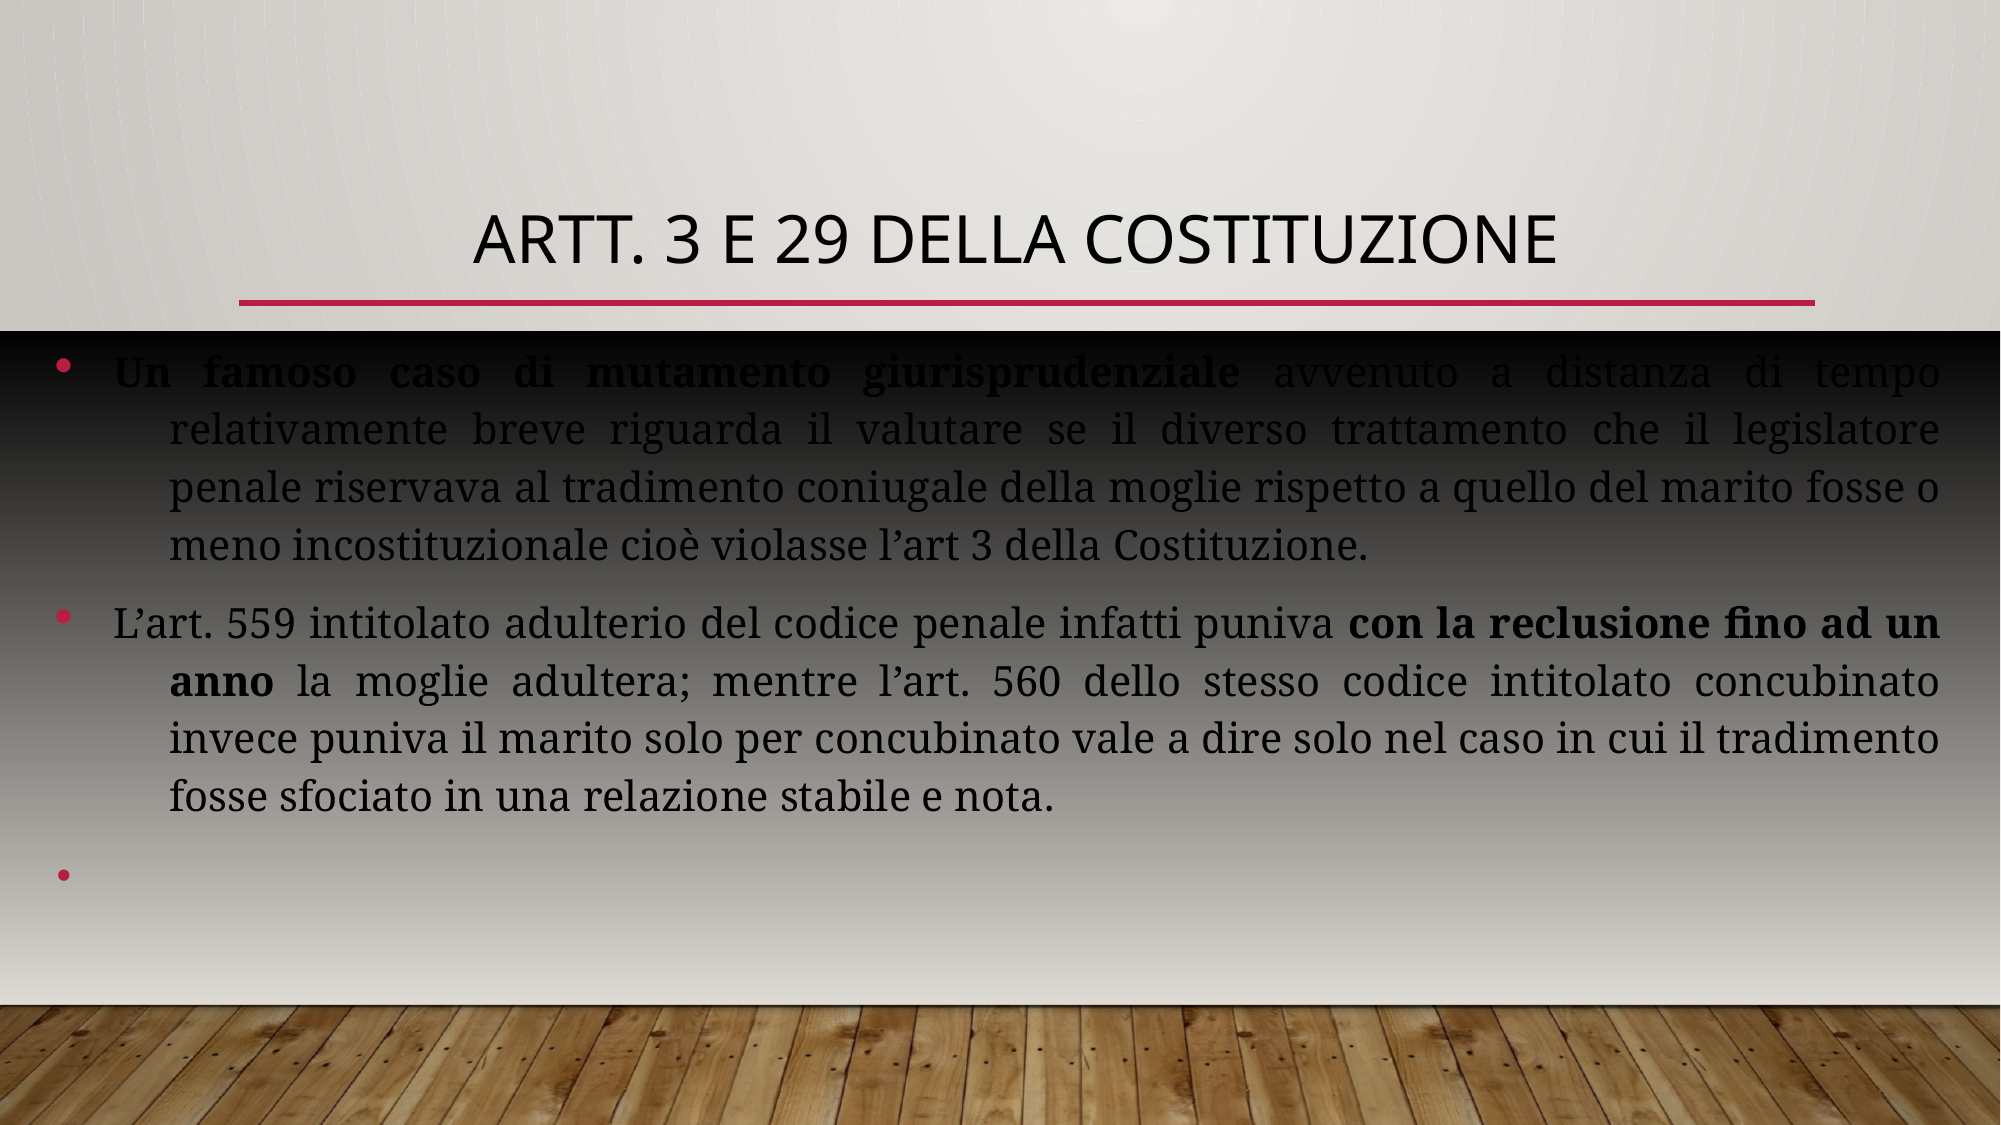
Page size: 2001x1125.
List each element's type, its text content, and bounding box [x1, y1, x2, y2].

list Un famoso caso di mutamento giurisprudenziale avvenuto a distanza di tempo relativamente breve riguarda il valutare se il diverso trattamento che il legislatore penale riservava al tradimento coniugale della moglie rispetto a quello del marito fosse o meno incostituzionale cioè violasse l’art 3 della Costituzione. L’art. 559 intitolato adulterio del codice penale infatti puniva con la reclusione fino ad un anno la moglie adultera; mentre l’art. 560 dello stesso codice intitolato concubinato invece puniva il marito solo per concubinato vale a dire solo nel caso in cui il tradimento fosse sfociato in una relazione stabile e nota. [41, 330, 1957, 897]
title Artt. 3 e 29 della costituzione [238, 197, 1814, 305]
